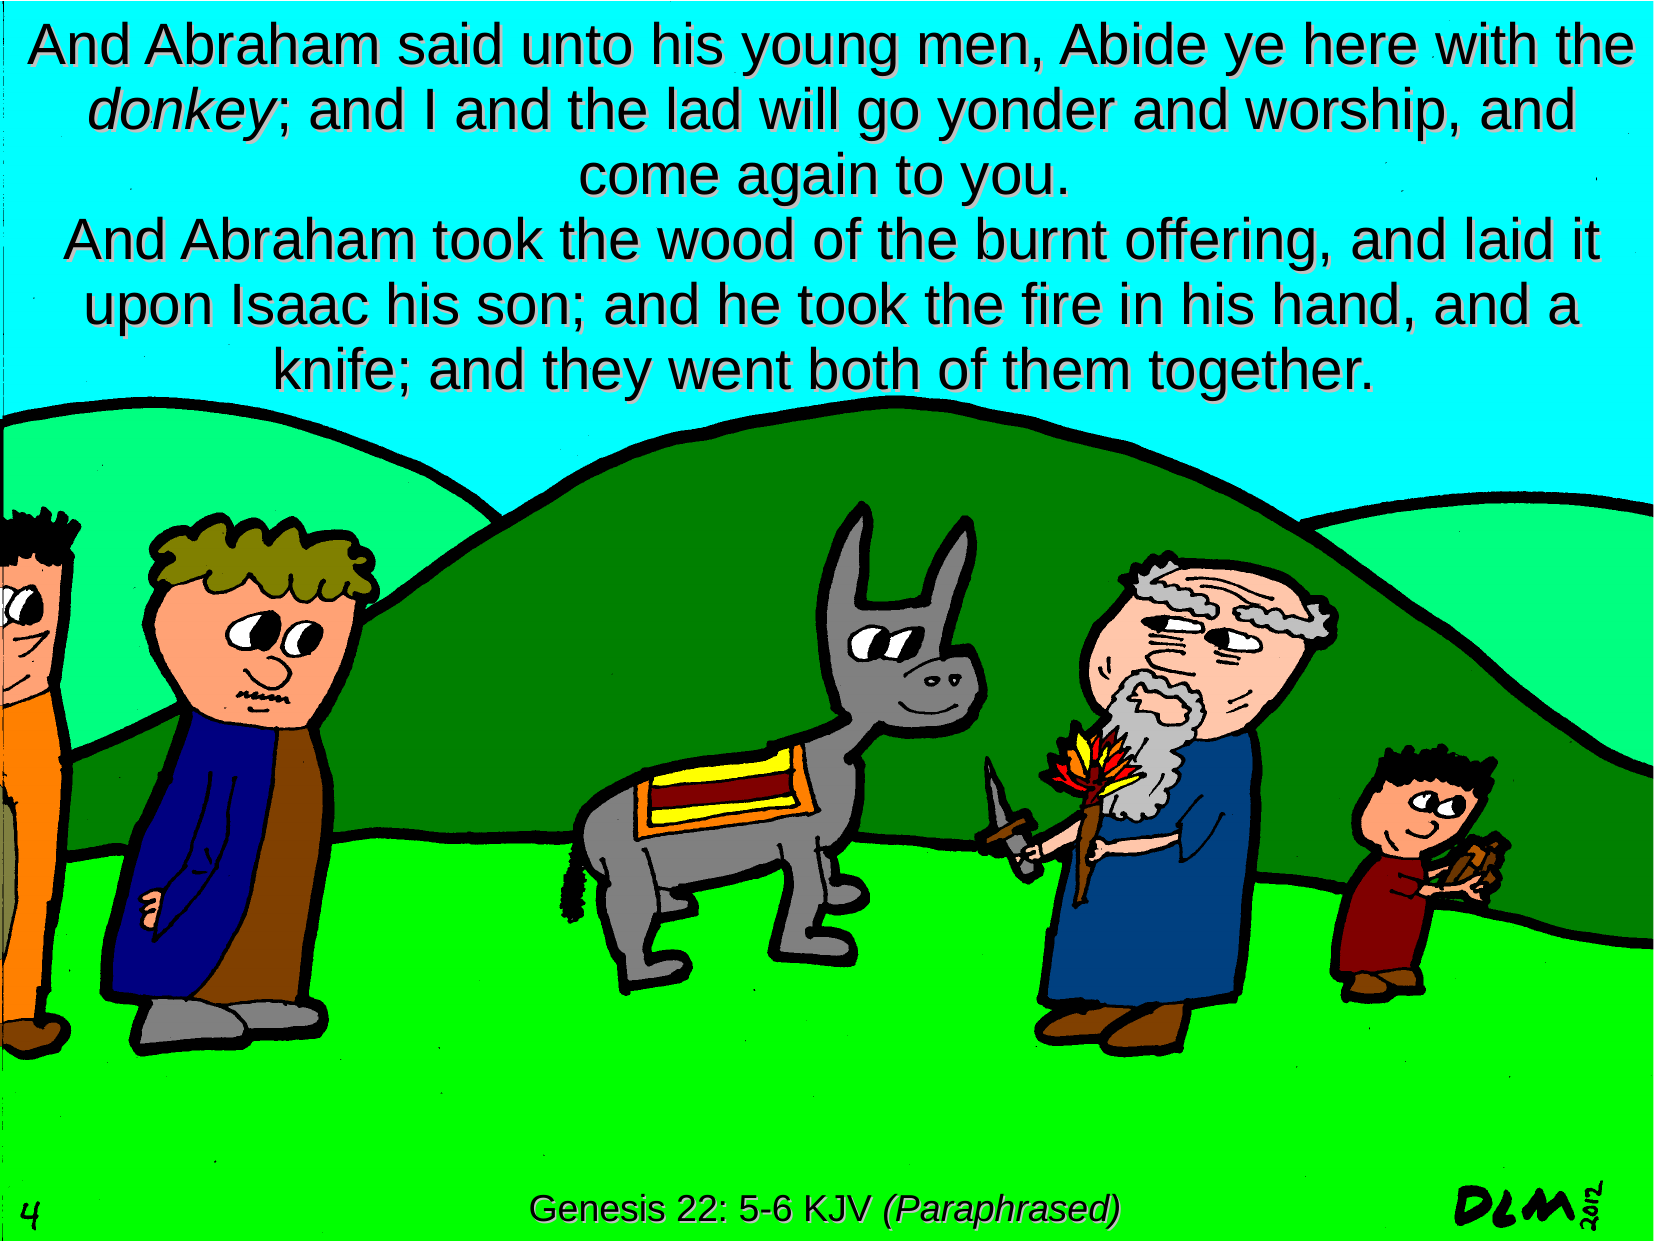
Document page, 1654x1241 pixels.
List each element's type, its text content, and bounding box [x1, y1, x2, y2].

picture [0, 408, 1654, 1241]
text_box Genesis 22: 5-6 KJV (Paraphrased) [0, 1180, 1651, 1238]
text_box And Abraham said unto his young men, Abide ye here with the donkey; and I and the lad will go yonder and worship, and come again to you. And Abraham took the wood of the burnt offering, and laid it upon Isaac his son; and he took the fire in his hand, and a knife; and they went both of them together. [0, 4, 1654, 408]
